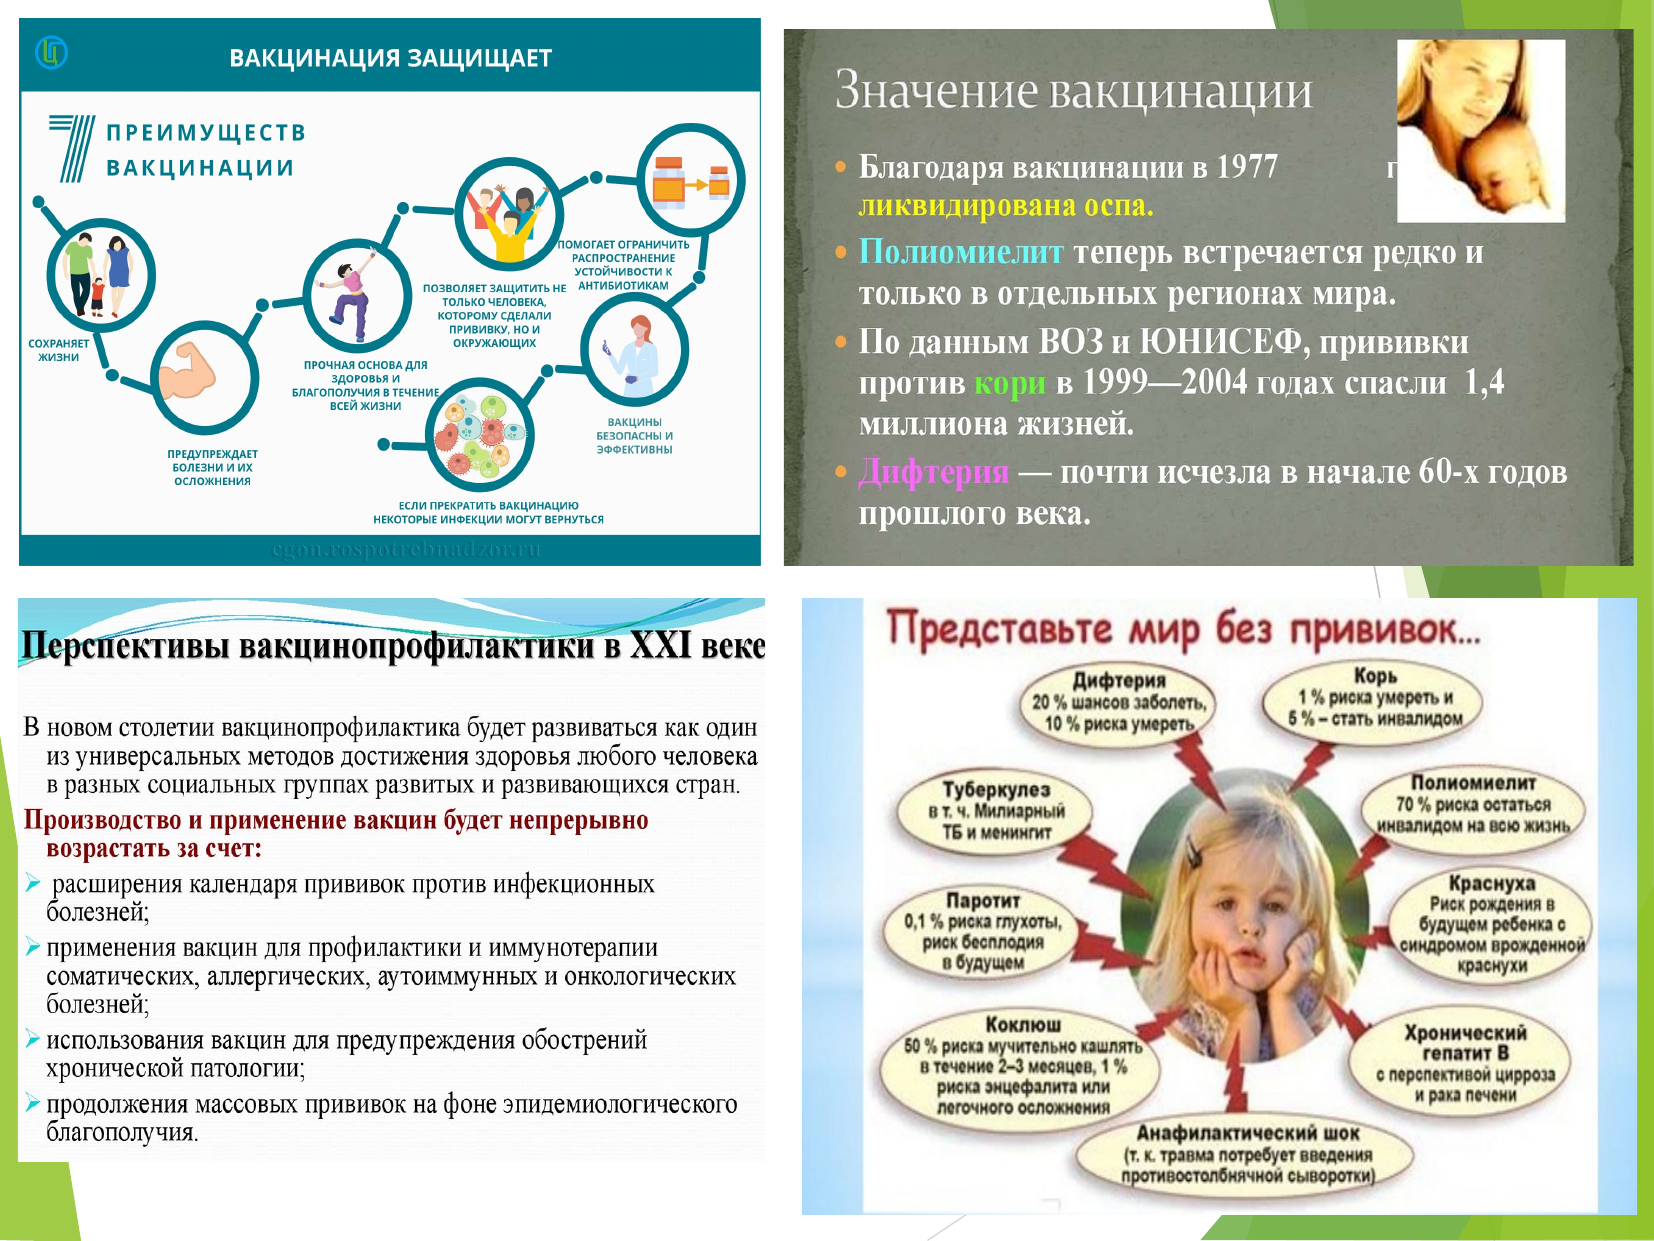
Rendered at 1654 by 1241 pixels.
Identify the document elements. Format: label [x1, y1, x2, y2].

picture [783, 29, 1634, 566]
picture [19, 18, 761, 566]
picture [801, 598, 1638, 1215]
picture [17, 598, 766, 1162]
